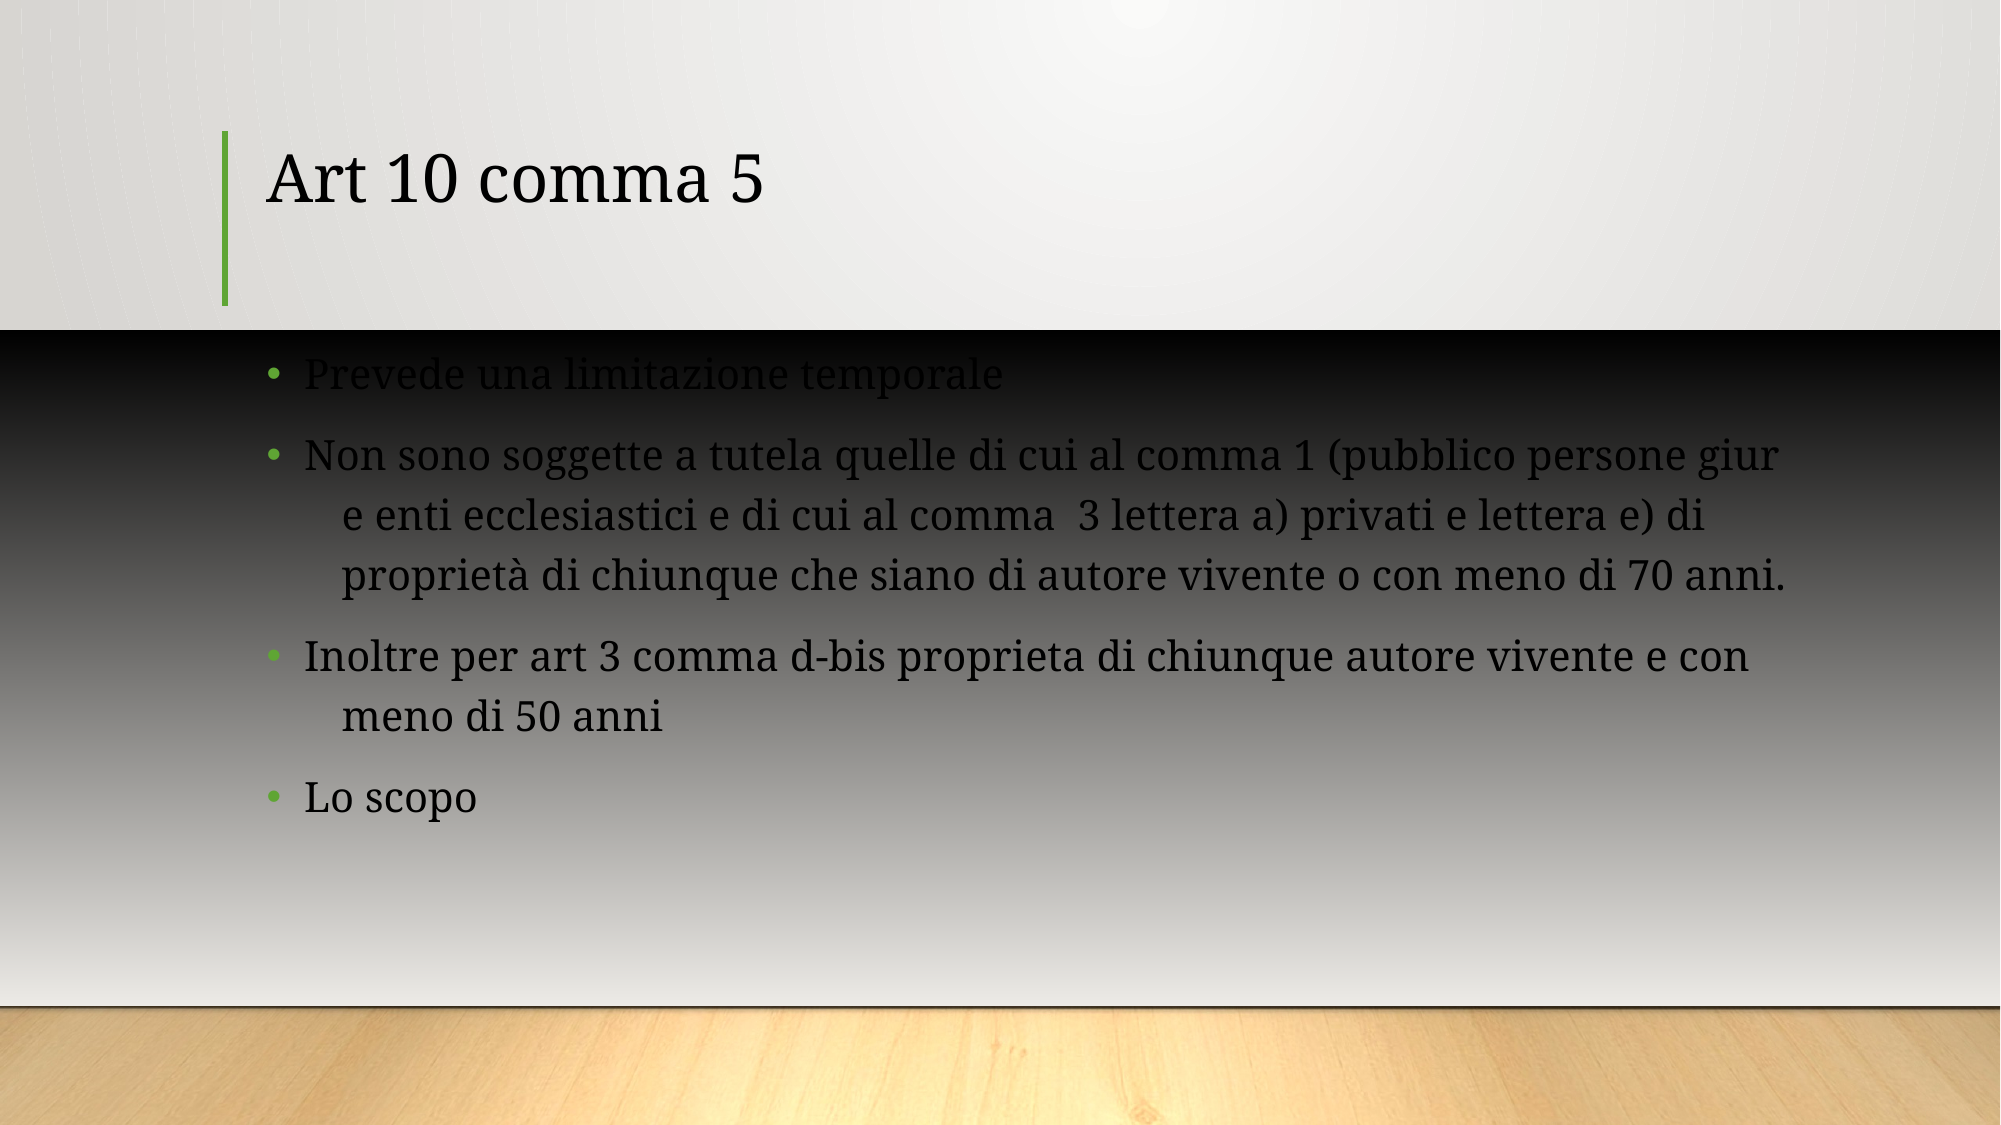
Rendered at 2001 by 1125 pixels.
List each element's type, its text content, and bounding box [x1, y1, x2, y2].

list Prevede una limitazione temporale Non sono soggette a tutela quelle di cui al comma 1 (pubblico persone giur e enti ecclesiastici e di cui al comma 3 lettera a) privati e lettera e) di proprietà di chiunque che siano di autore vivente o con meno di 70 anni. Inoltre per art 3 comma d-bis proprieta di chiunque autore vivente e con meno di 50 anni Lo scopo [251, 330, 1814, 897]
title Art 10 comma 5 [251, 131, 1814, 305]
